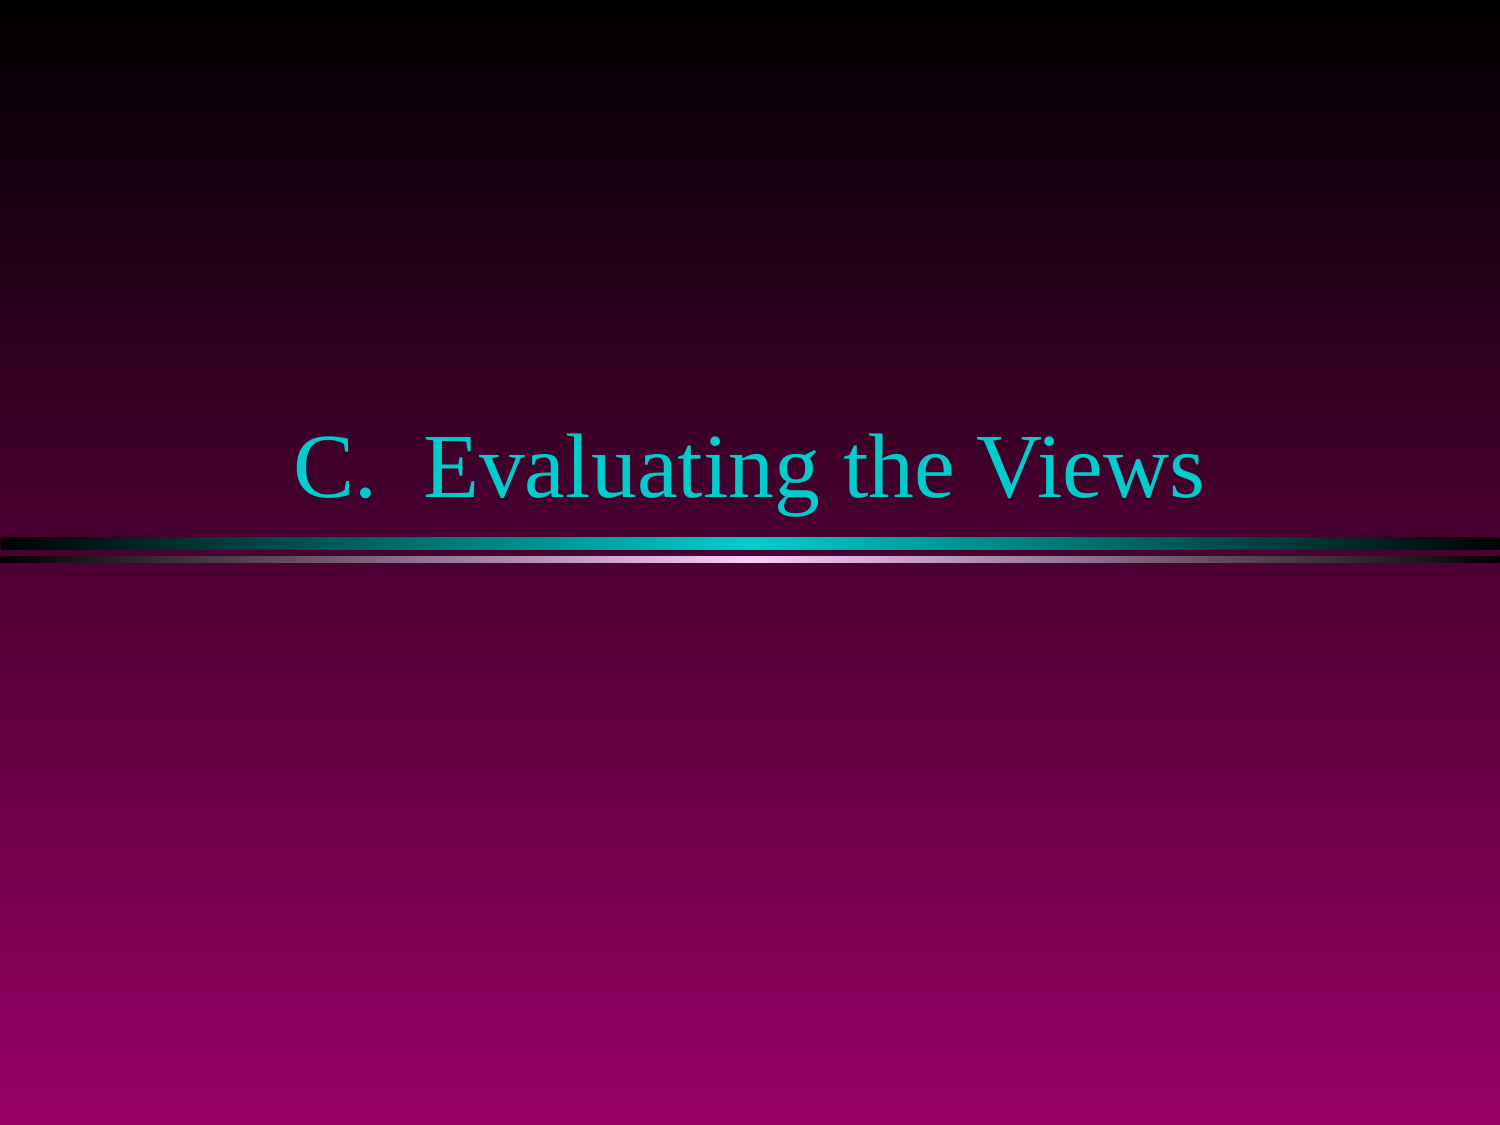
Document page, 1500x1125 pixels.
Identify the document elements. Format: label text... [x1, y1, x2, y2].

title C. Evaluating the Views [112, 337, 1388, 525]
